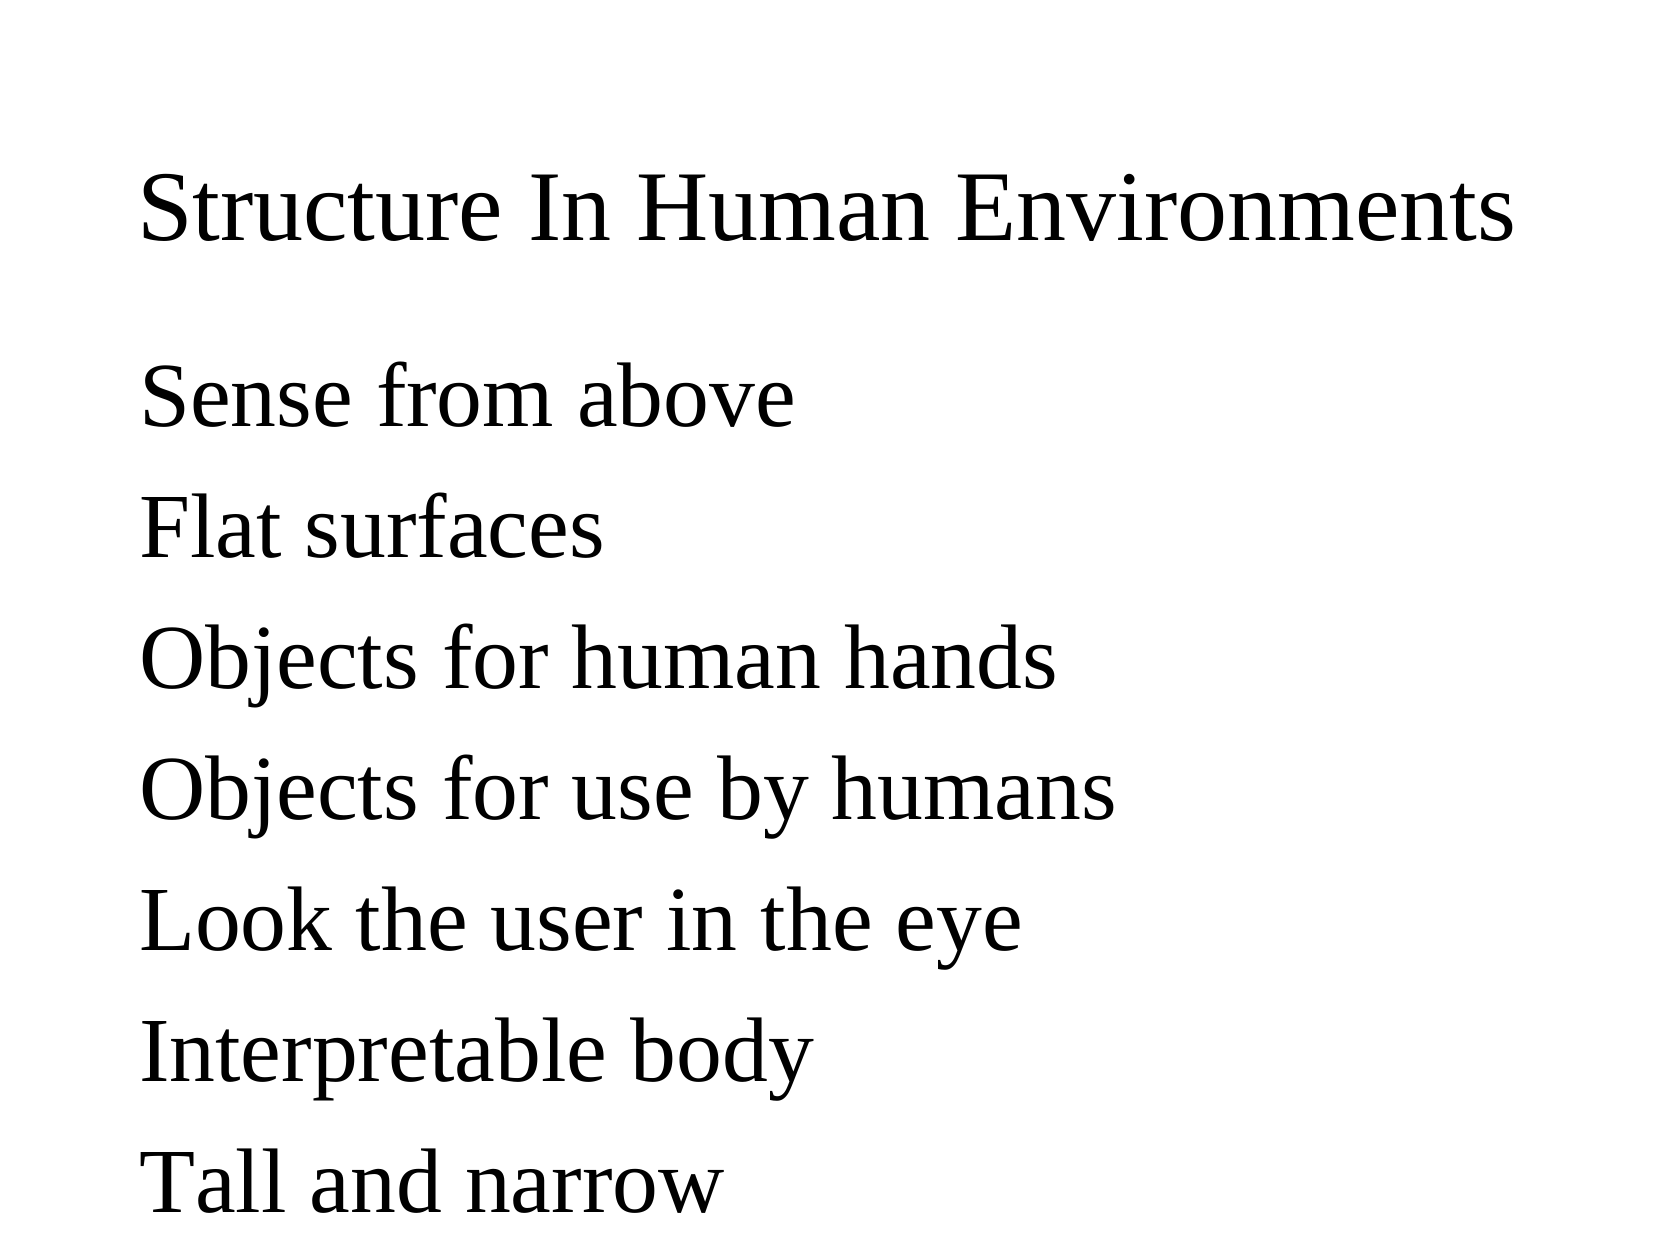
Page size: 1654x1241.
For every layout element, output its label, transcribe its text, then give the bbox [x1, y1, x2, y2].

list Sense from above Flat surfaces Objects for human hands Objects for use by humans Look the user in the eye Interpretable body Tall and narrow [121, 344, 1534, 1233]
title Structure In Human Environments [121, 102, 1534, 311]
